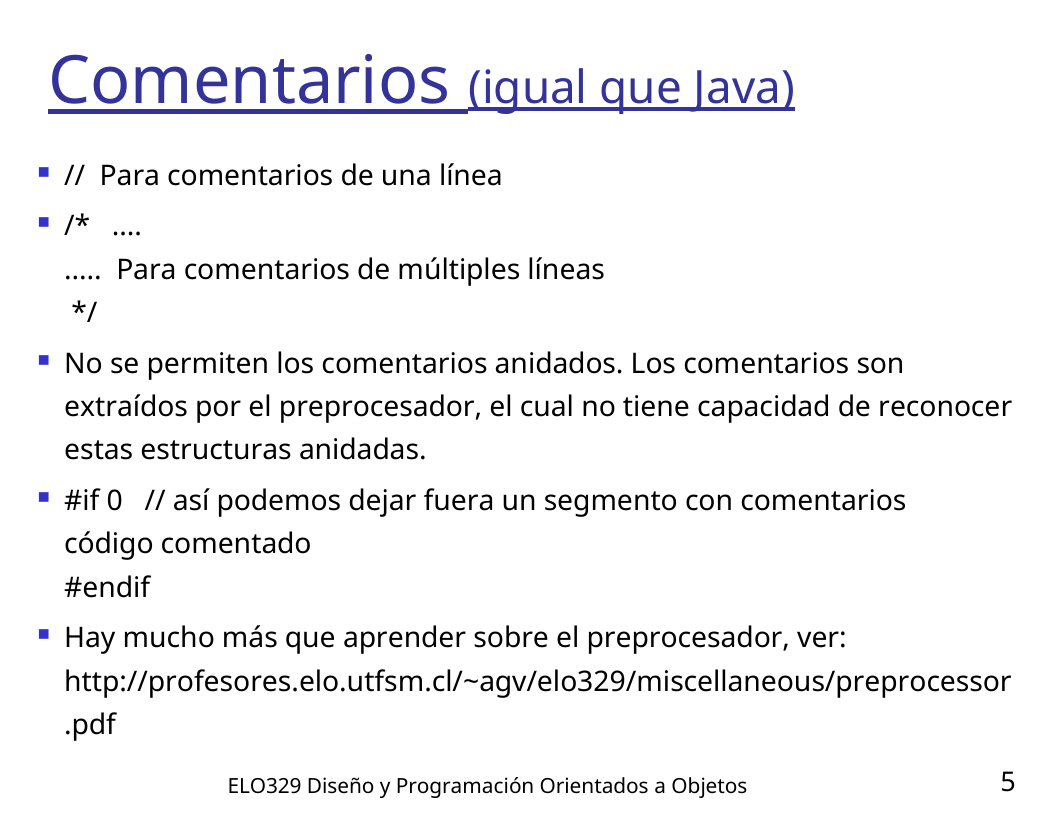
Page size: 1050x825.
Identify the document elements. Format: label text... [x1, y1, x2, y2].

title Comentarios (igual que Java) [37, 19, 1026, 129]
list // Para comentarios de una línea /* .... ..... Para comentarios de múltiples líneas */ No se permiten los comentarios anidados. Los comentarios son extraídos por el preprocesador, el cual no tiene capacidad de reconocer estas estructuras anidadas. #if 0 // así podemos dejar fuera un segmento con comentarios código comentado #endif Hay mucho más que aprender sobre el preprocesador, ver: http://profesores.elo.utfsm.cl/~agv/elo329/miscellaneous/preprocessor.pdf [37, 150, 1013, 751]
